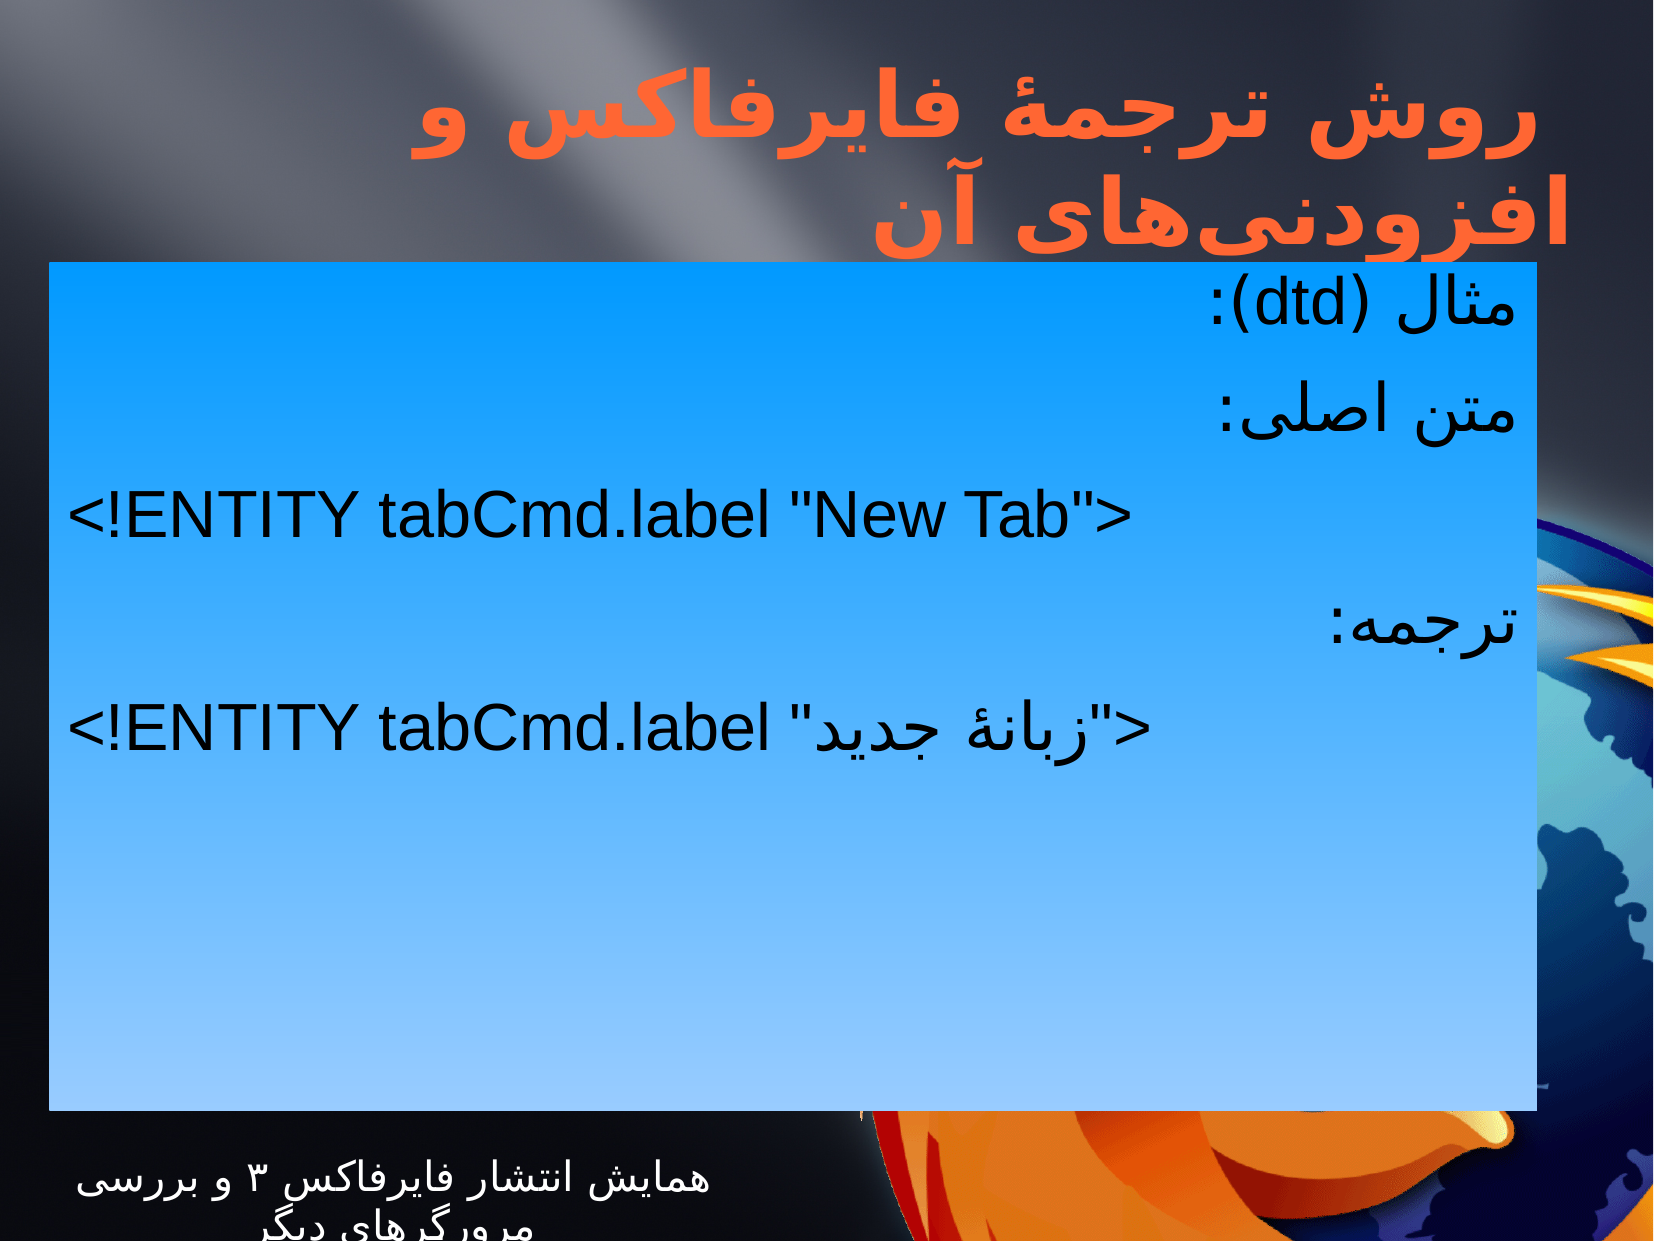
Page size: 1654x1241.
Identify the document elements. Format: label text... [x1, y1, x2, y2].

picture [521, 1231, 528, 1237]
list مثال (dtd): متن اصلی: <!ENTITY tabCmd.label "New Tab"> ترجمه: <!ENTITY tabCmd.label "زبانهٔ جدید‎"> [49, 262, 1537, 1111]
title روش ترجمهٔ فایرفاکس و افزودنی‌های آن [149, 55, 1575, 263]
picture [0, 0, 1654, 1241]
